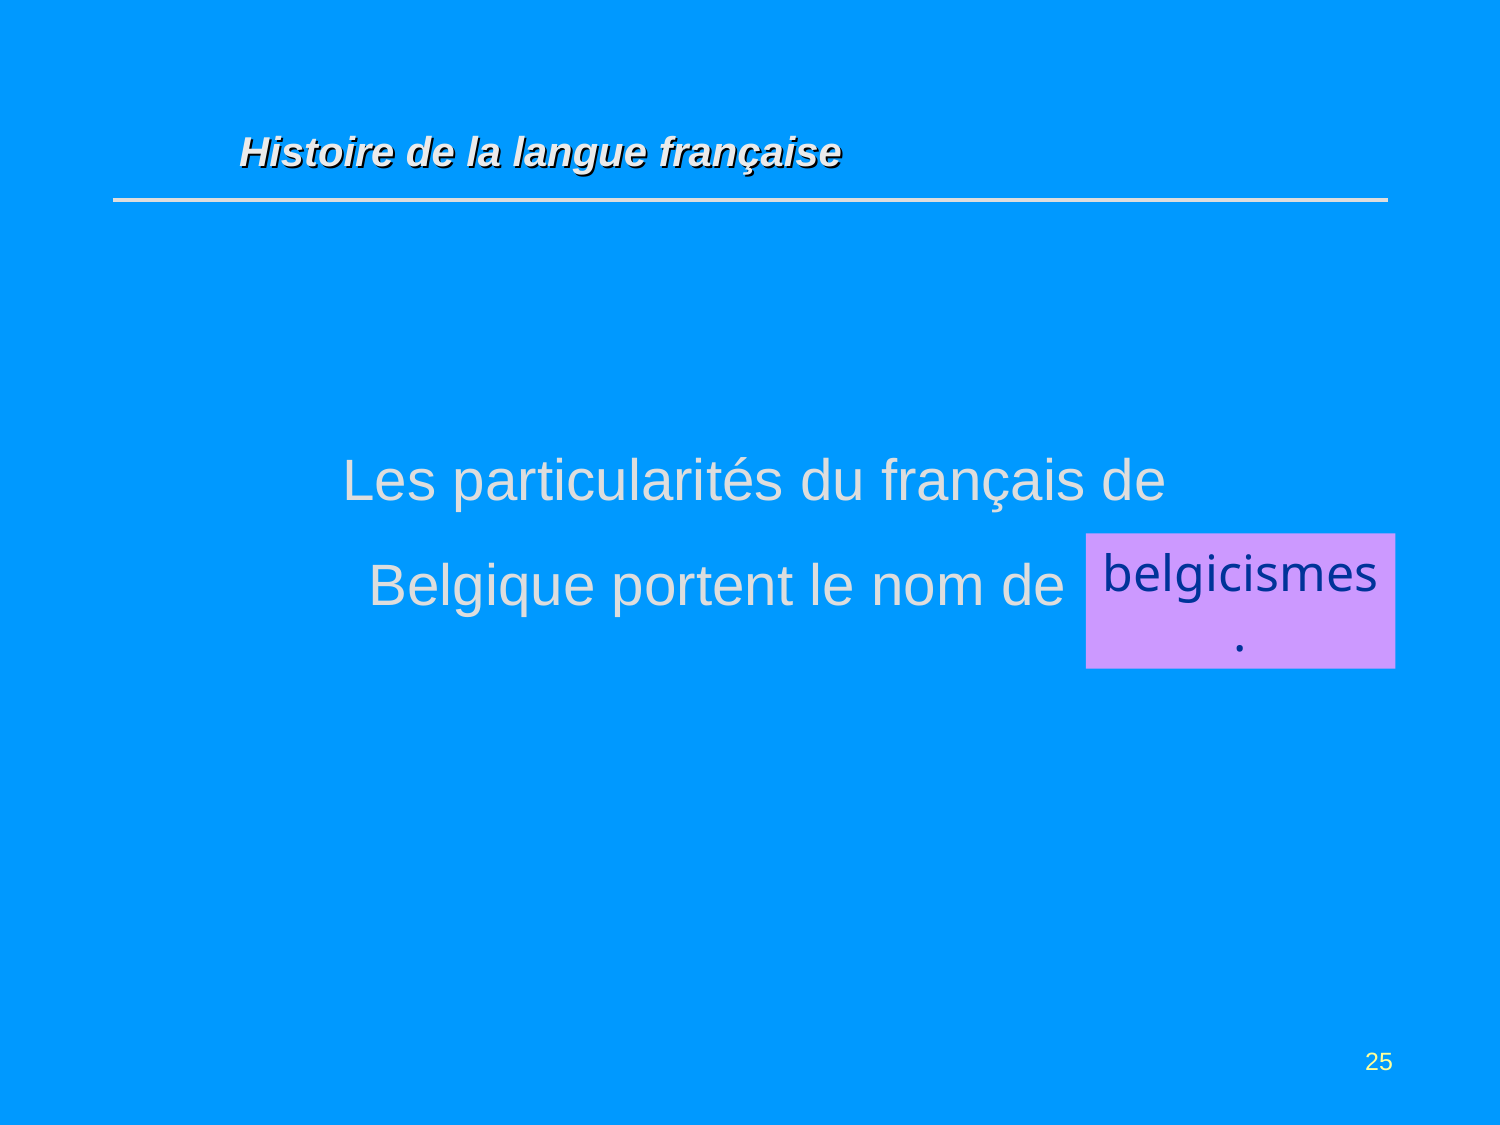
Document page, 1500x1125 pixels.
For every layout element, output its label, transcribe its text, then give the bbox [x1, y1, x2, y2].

text_box Histoire de la langue française [224, 116, 858, 183]
text_box belgicismes. [1085, 533, 1396, 669]
text_box Les particularités du français de Belgique portent le nom de … [237, 399, 1273, 626]
